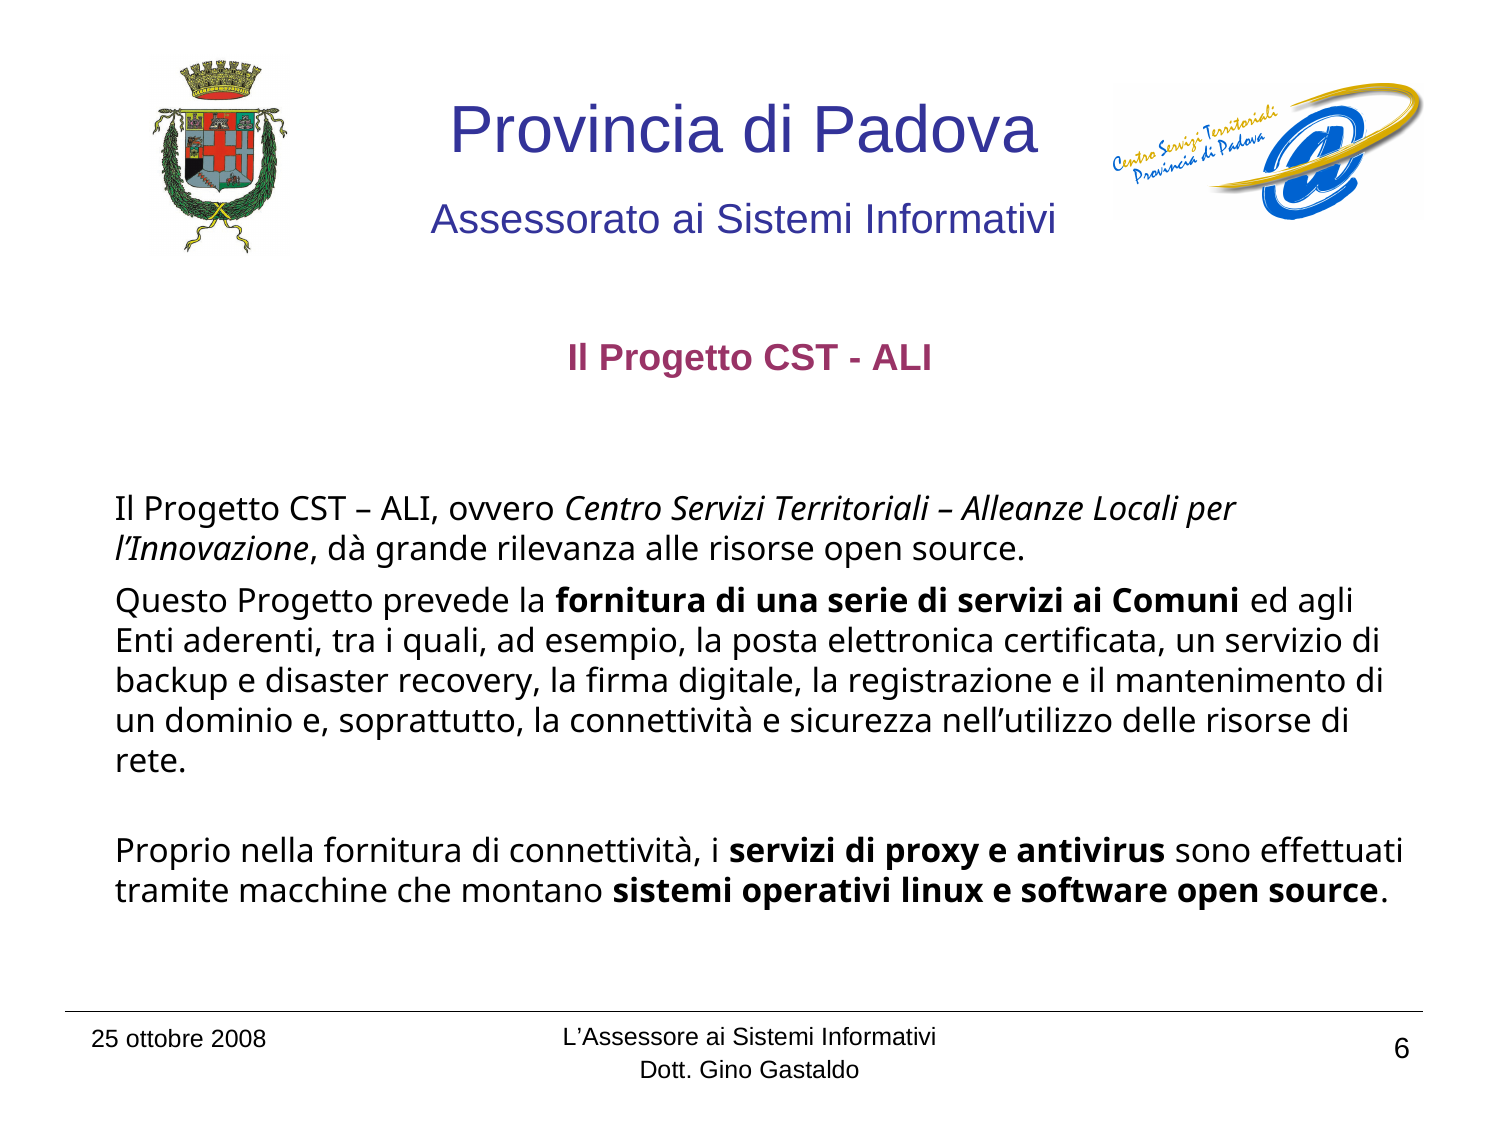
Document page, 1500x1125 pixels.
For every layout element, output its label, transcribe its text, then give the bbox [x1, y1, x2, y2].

text_box Proprio nella fornitura di connettività, i servizi di proxy e antivirus sono effettuati tramite macchine che montano sistemi operativi linux e software open source. [100, 769, 1424, 918]
text_box Il Progetto CST – ALI, ovvero Centro Servizi Territoriali – Alleanze Locali per l’Innovazione, dà grande rilevanza alle risorse open source. Questo Progetto prevede la fornitura di una serie di servizi ai Comuni ed agli Enti aderenti, tra i quali, ad esempio, la posta elettronica certificata, un servizio di backup e disaster recovery, la firma digitale, la registrazione e il mantenimento di un dominio e, soprattutto, la connettività e sicurezza nell’utilizzo delle risorse di rete. [100, 479, 1424, 769]
text_box Il Progetto CST - ALI [125, 325, 1376, 386]
picture [1113, 83, 1424, 220]
picture [149, 54, 290, 256]
